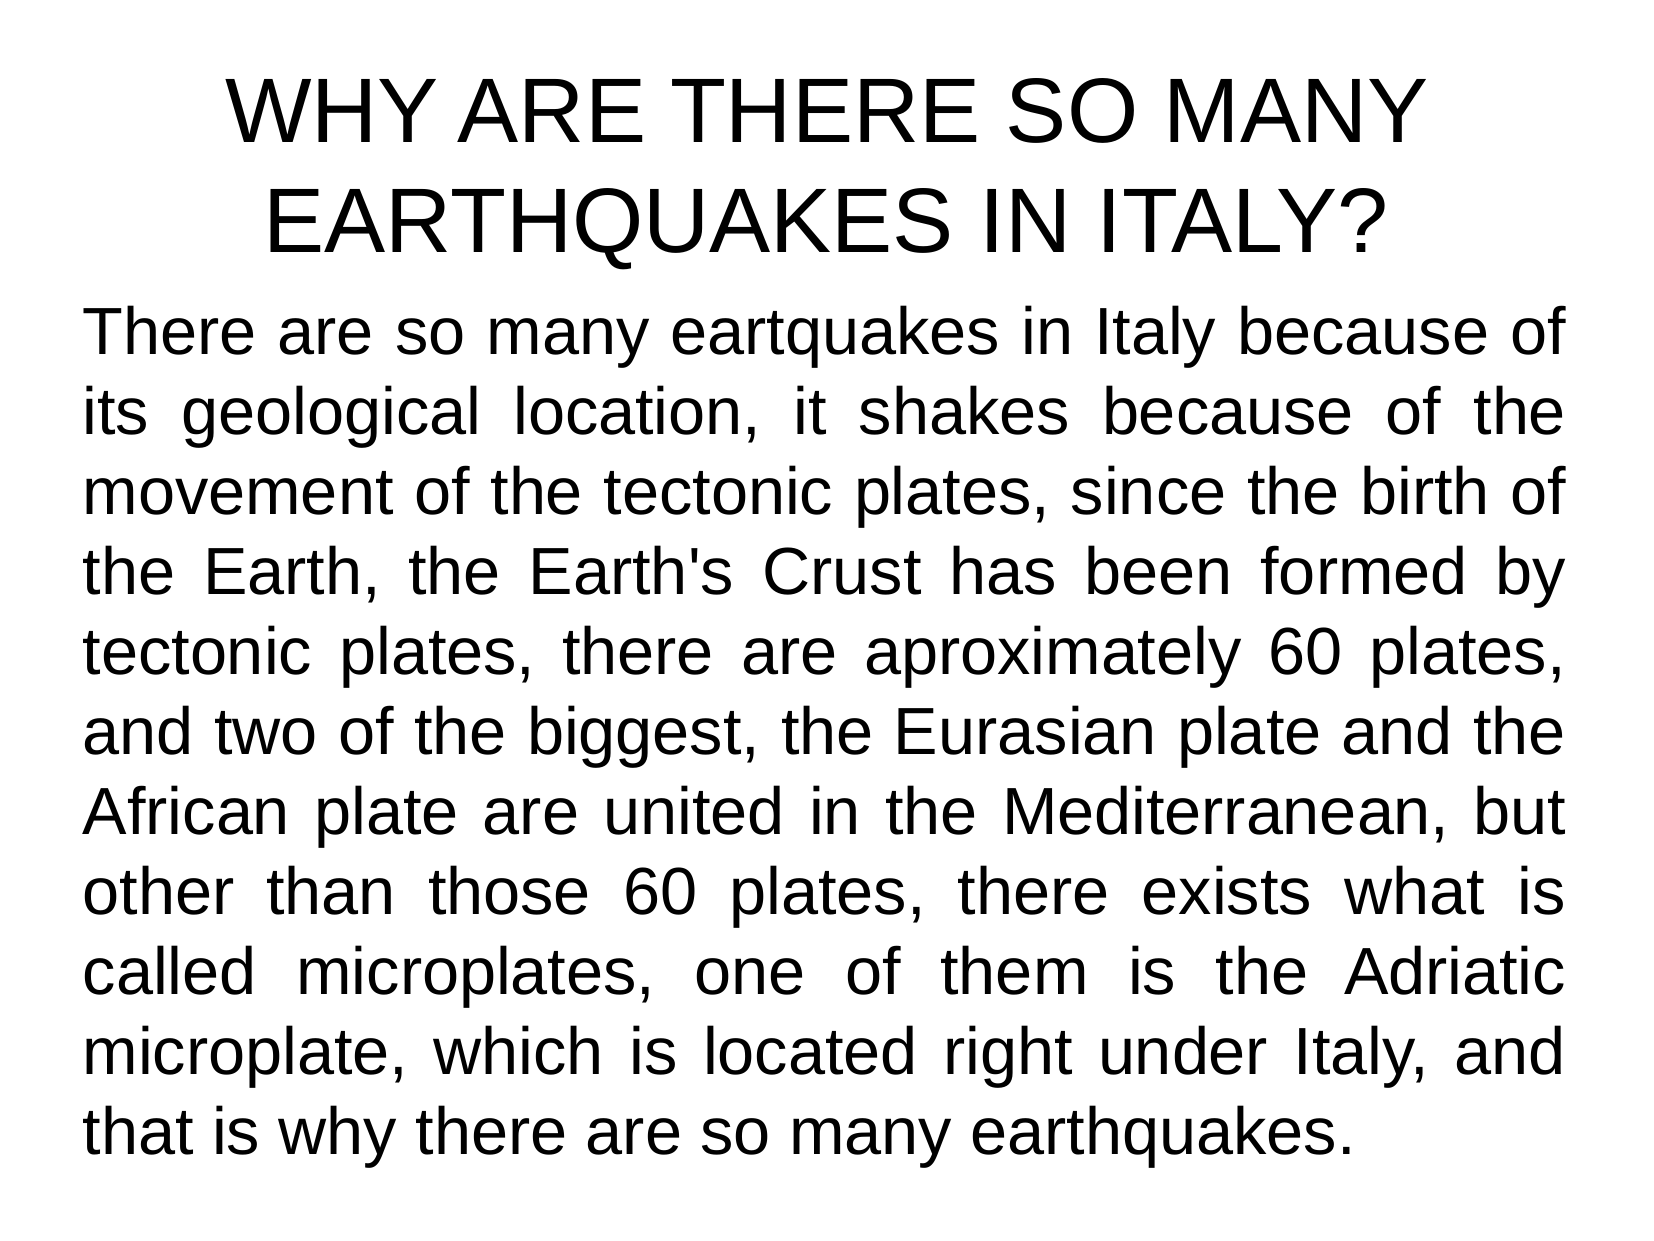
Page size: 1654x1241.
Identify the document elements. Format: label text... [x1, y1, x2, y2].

title WHY ARE THERE SO MANY EARTHQUAKES IN ITALY? [82, 50, 1571, 256]
subtitle There are so many eartquakes in Italy because of its geological location, it shakes because of the movement of the tectonic plates, since the birth of the Earth, the Earth's Crust has been formed by tectonic plates, there are aproximately 60 plates, and two of the biggest, the Eurasian plate and the African plate are united in the Mediterranean, but other than those 60 plates, there exists what is called microplates, one of them is the Adriatic microplate, which is located right under Italy, and that is why there are so many earthquakes. [82, 288, 1571, 1111]
